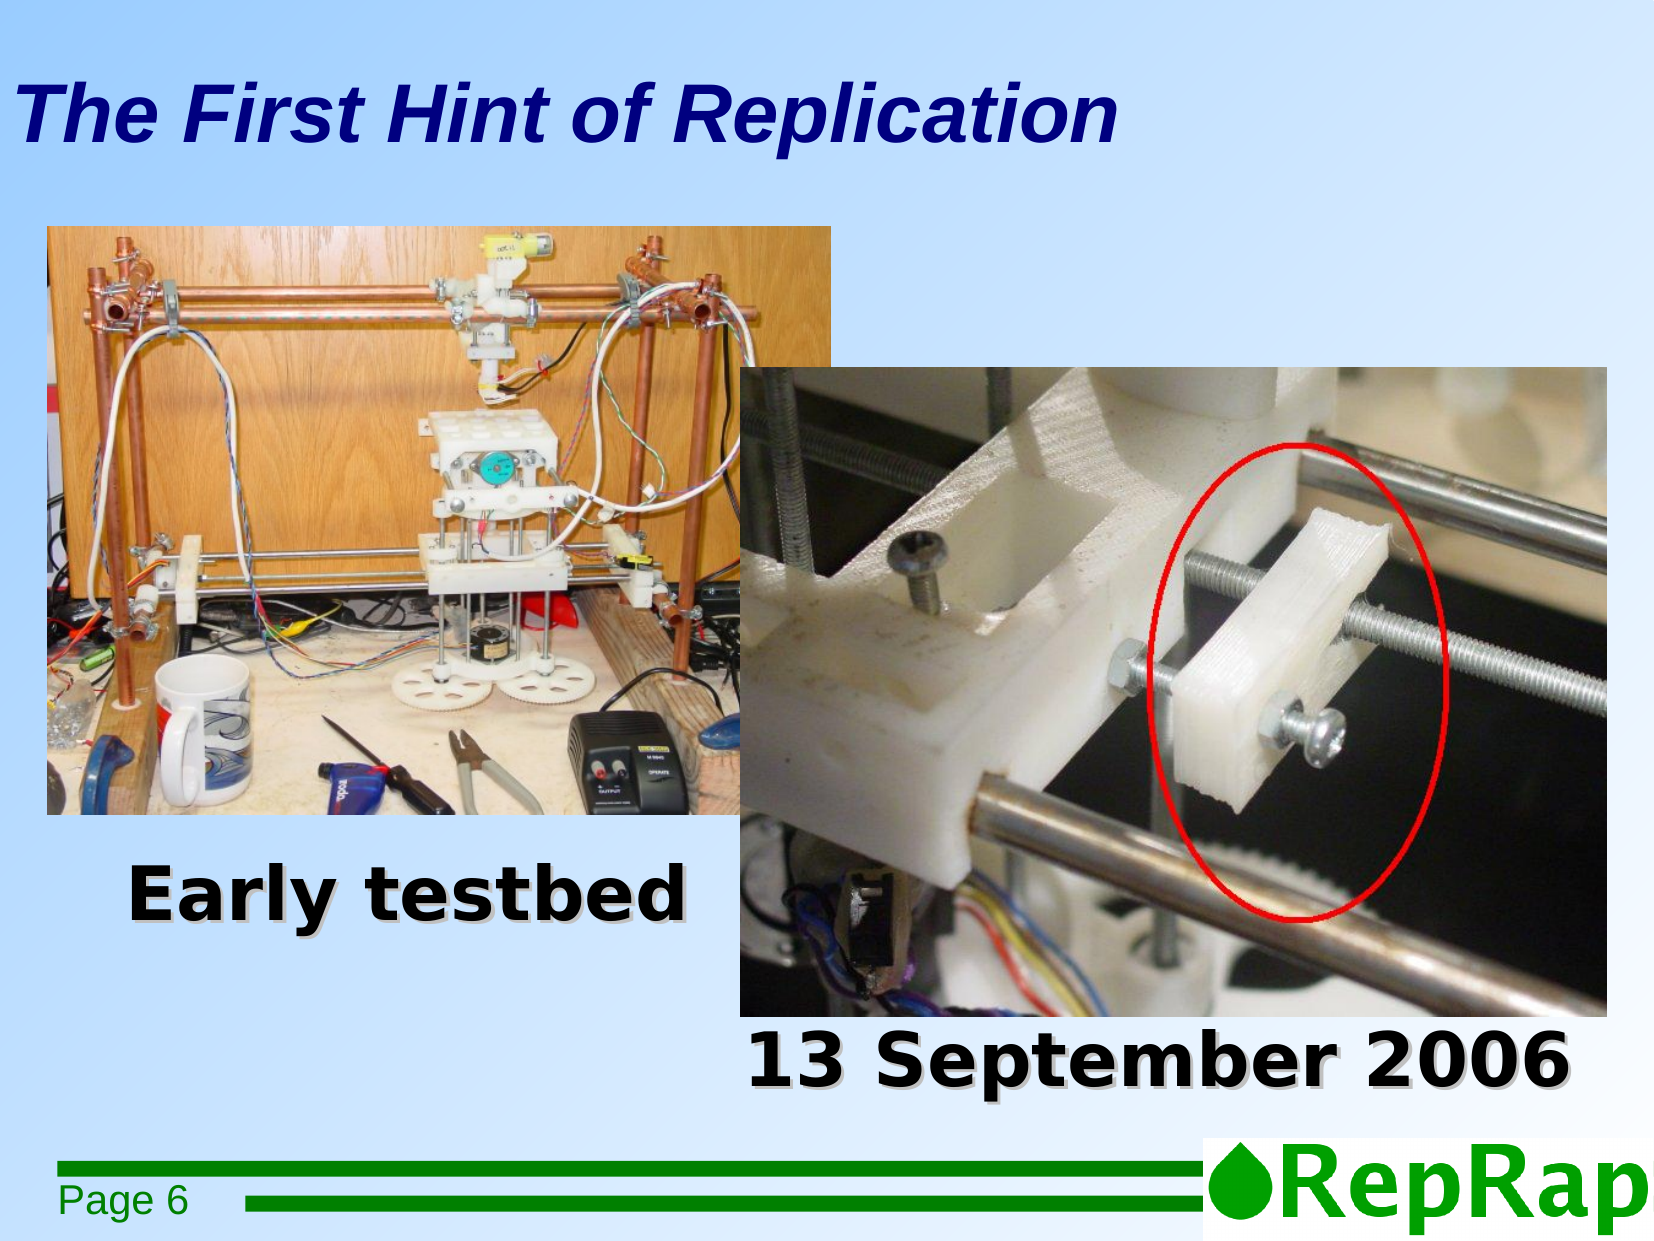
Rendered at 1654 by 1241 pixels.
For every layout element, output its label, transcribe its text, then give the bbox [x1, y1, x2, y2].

picture [47, 226, 1607, 1017]
picture [1203, 1138, 1654, 1241]
text_box Early testbed [124, 850, 740, 941]
text_box 13 September 2006 [743, 1016, 1574, 1104]
title The First Hint of Replication [11, 9, 1654, 218]
